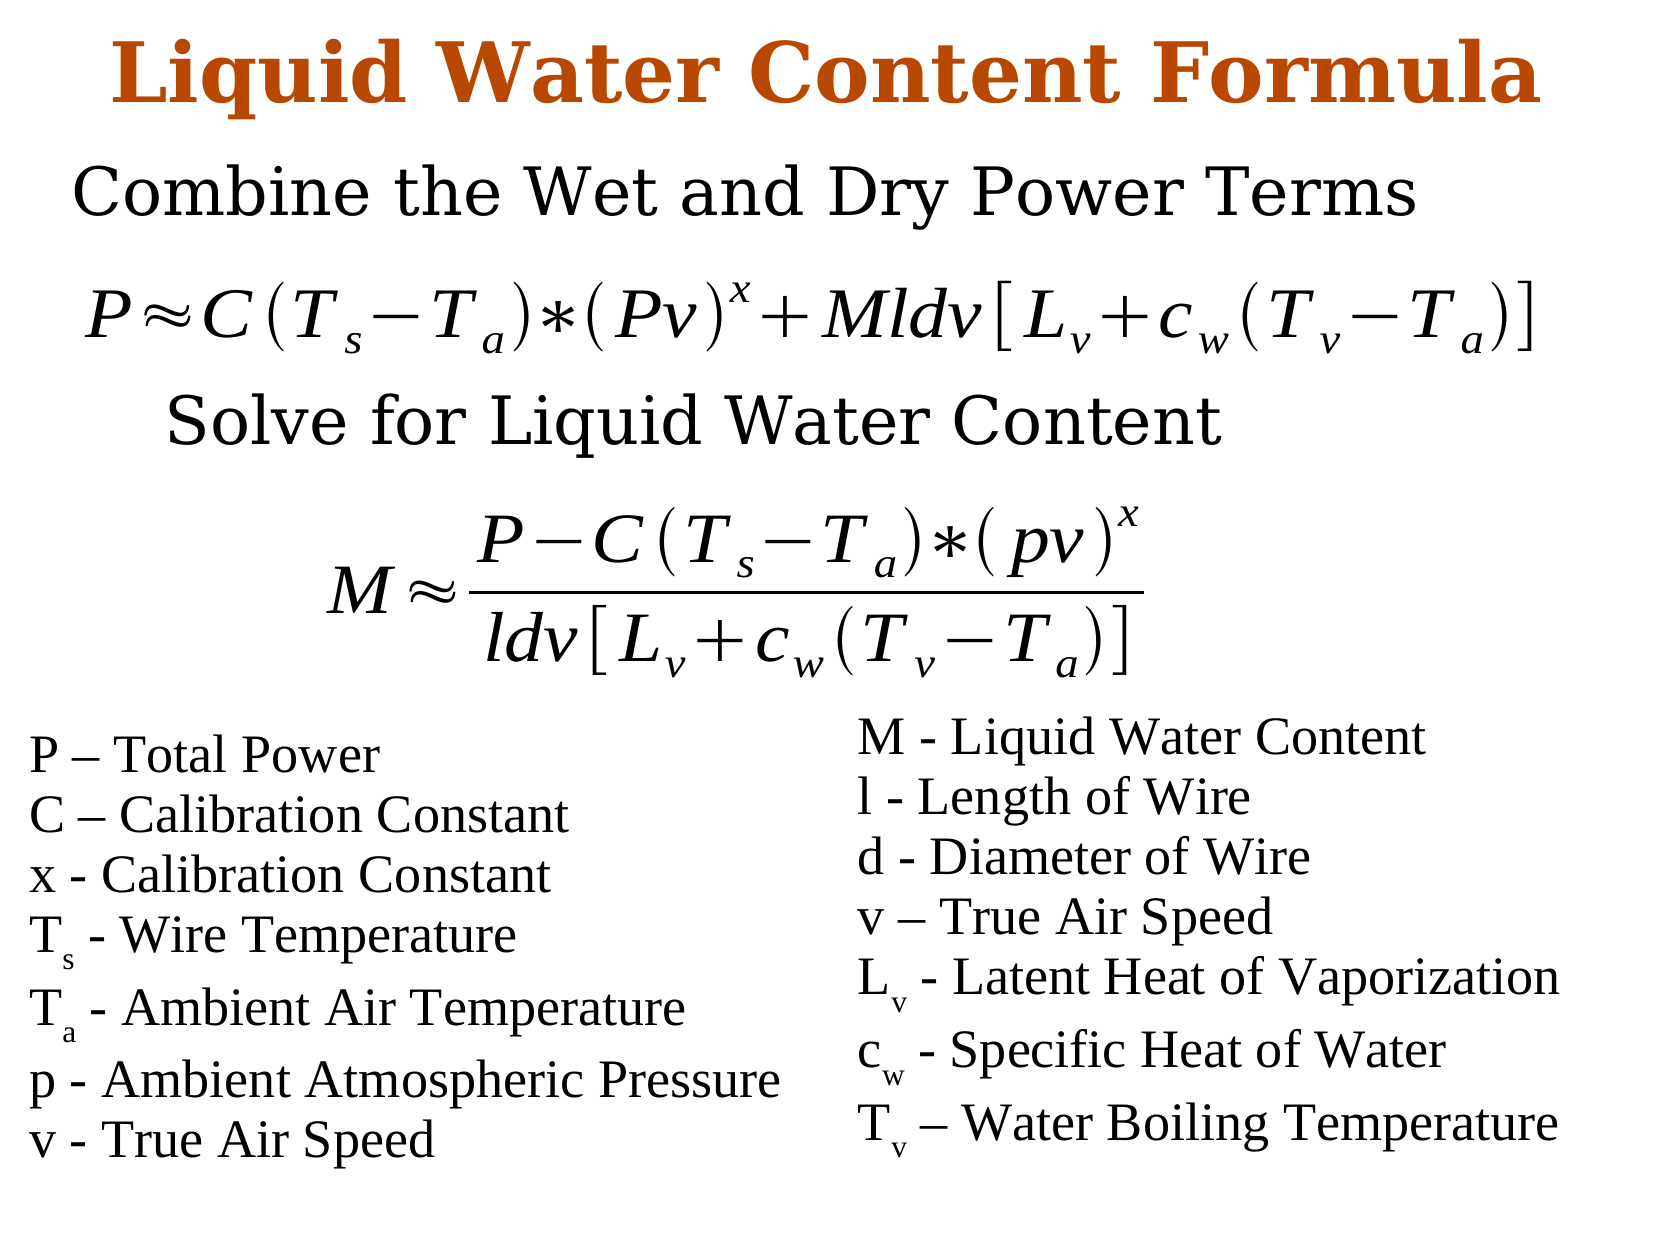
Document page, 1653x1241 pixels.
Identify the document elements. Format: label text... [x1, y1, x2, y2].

chart [317, 488, 1154, 687]
text_box Solve for Liquid Water Content [763, 396, 784, 434]
text_box M - Liquid Water Content l - Length of Wire d - Diameter of Wire v – True Air Speed Lv - Latent Heat of Vaporization cw - Specific Heat of Water Tv – Water Boiling Temperature [843, 698, 1635, 1223]
list Combine the Wet and Dry Power Terms [39, 158, 1540, 238]
text_box Solve for Liquid Water Content [736, 396, 757, 433]
text_box Solve for Liquid Water Content [72, 396, 1469, 475]
text_box P – Total Power C – Calibration Constant x - Calibration Constant Ts - Wire Temperature Ta - Ambient Air Temperature p - Ambient Atmospheric Pressure v - True Air Speed [14, 716, 863, 1162]
chart [75, 263, 1544, 364]
title Liquid Water Content Formula [0, 7, 1653, 151]
